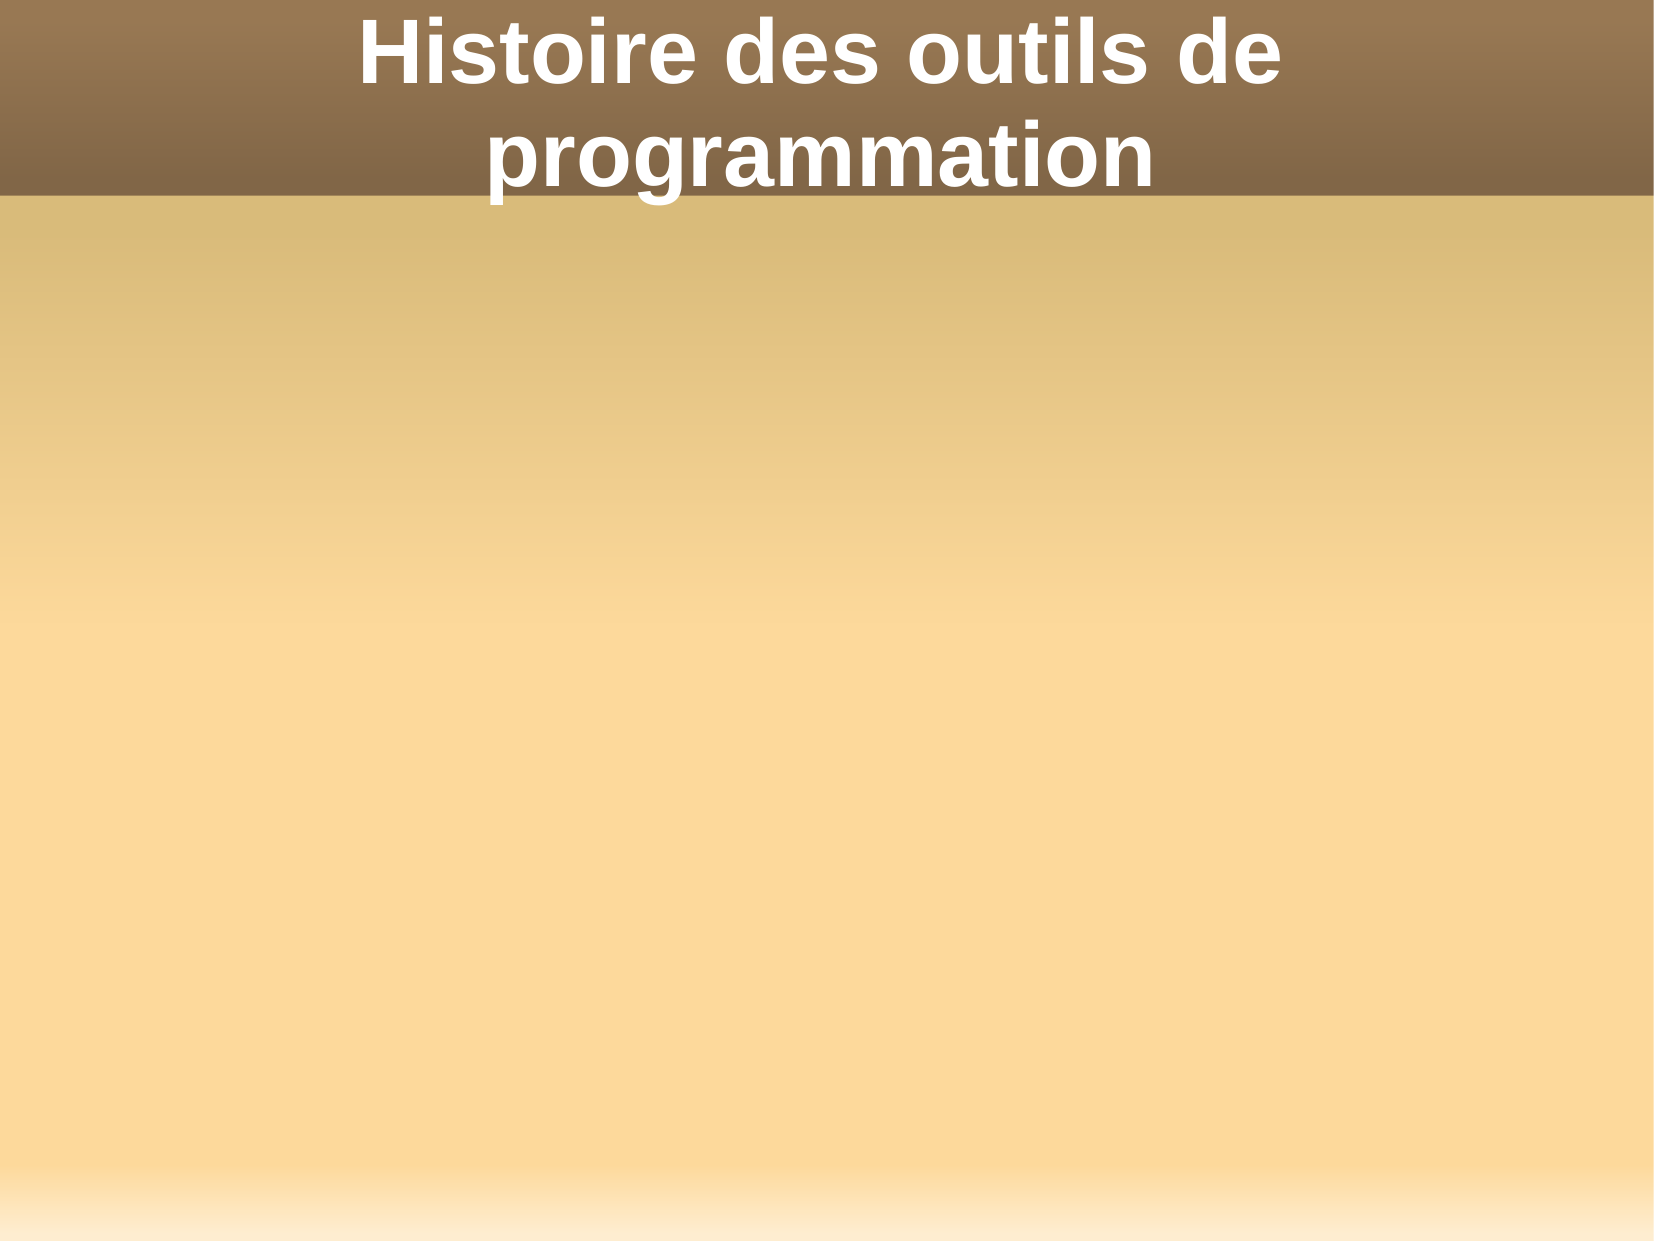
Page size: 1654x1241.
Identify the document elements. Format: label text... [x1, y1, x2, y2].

picture [0, 0, 1654, 1241]
title Histoire des outils de programmation [76, 0, 1565, 208]
